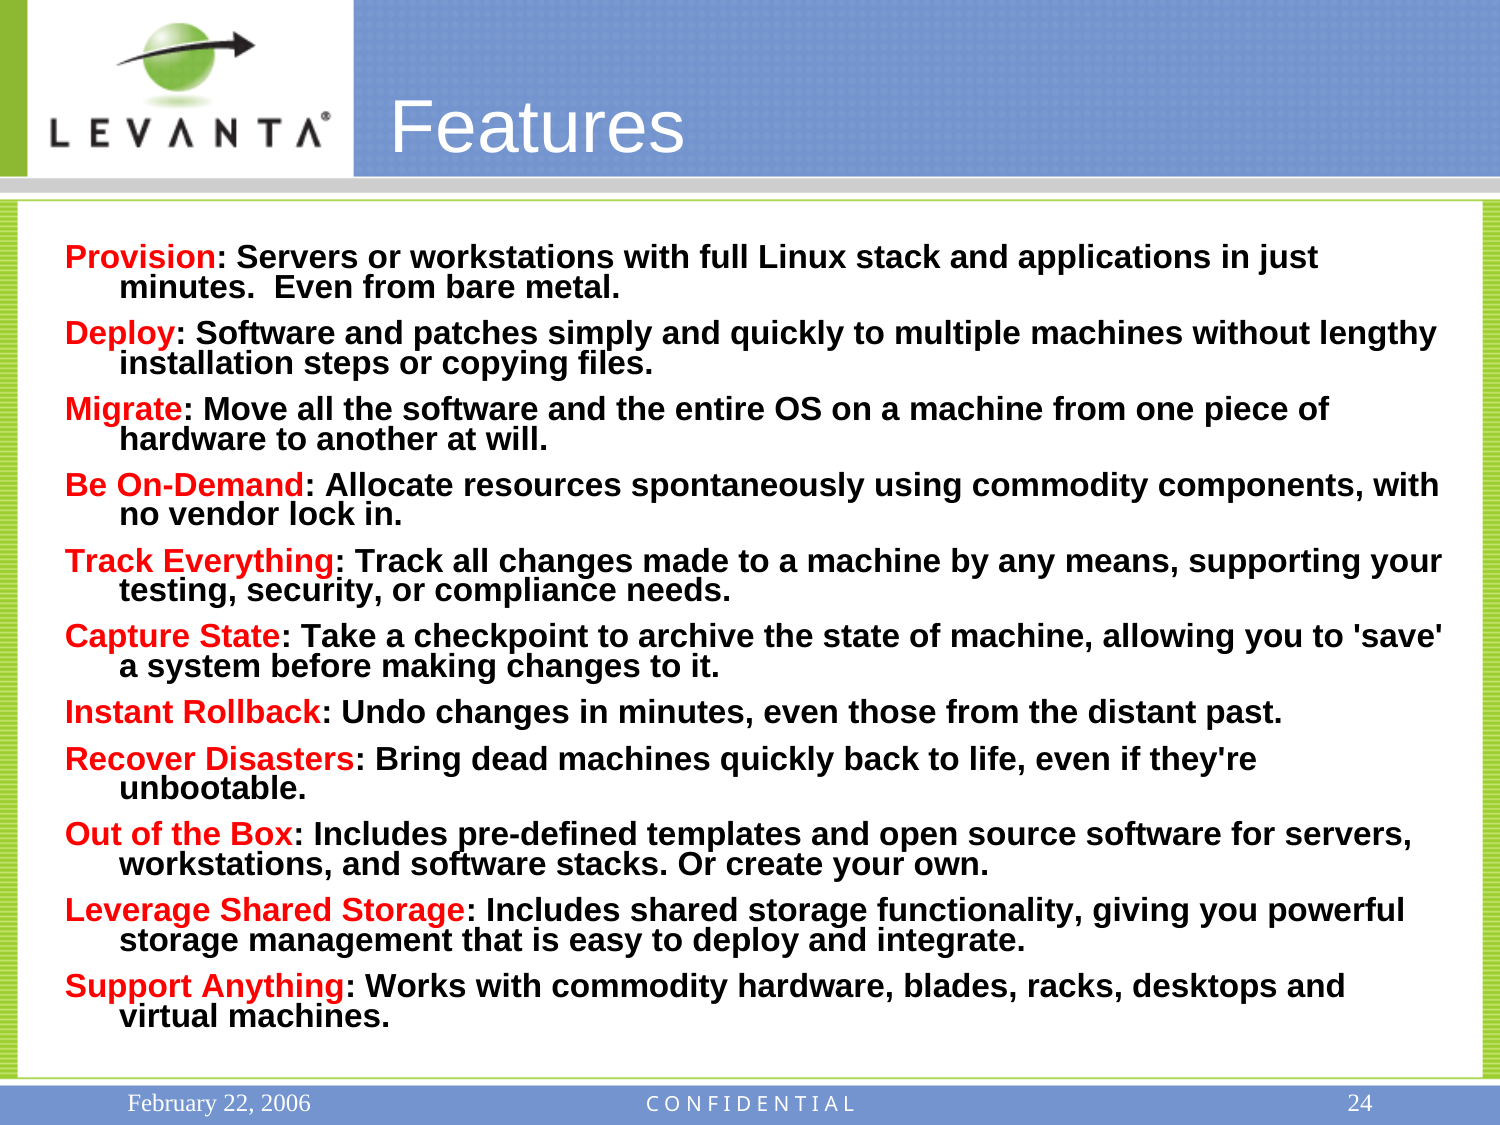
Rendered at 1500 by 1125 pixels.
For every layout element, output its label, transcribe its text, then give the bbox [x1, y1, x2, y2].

title Features [374, 0, 1462, 183]
picture [0, 0, 1500, 1125]
list Provision: Servers or workstations with full Linux stack and applications in just minutes. Even from bare metal. Deploy: Software and patches simply and quickly to multiple machines without lengthy installation steps or copying files. Migrate: Move all the software and the entire OS on a machine from one piece of hardware to another at will. Be On-Demand: Allocate resources spontaneously using commodity components, with no vendor lock in. Track Everything: Track all changes made to a machine by any means, supporting your testing, security, or compliance needs. Capture State: Take a checkpoint to archive the state of machine, allowing you to 'save' a system before making changes to it. Instant Rollback: Undo changes in minutes, even those from the distant past. Recover Disasters: Bring dead machines quickly back to life, even if they're unbootable. Out of the Box: Includes pre-defined templates and open source software for servers, workstations, and software stacks. Or create your own. Leverage Shared Storage: Includes shared storage functionality, giving you powerful storage management that is easy to deploy and integrate. Support Anything: Works with commodity hardware, blades, racks, desktops and virtual machines. [50, 237, 1463, 1090]
